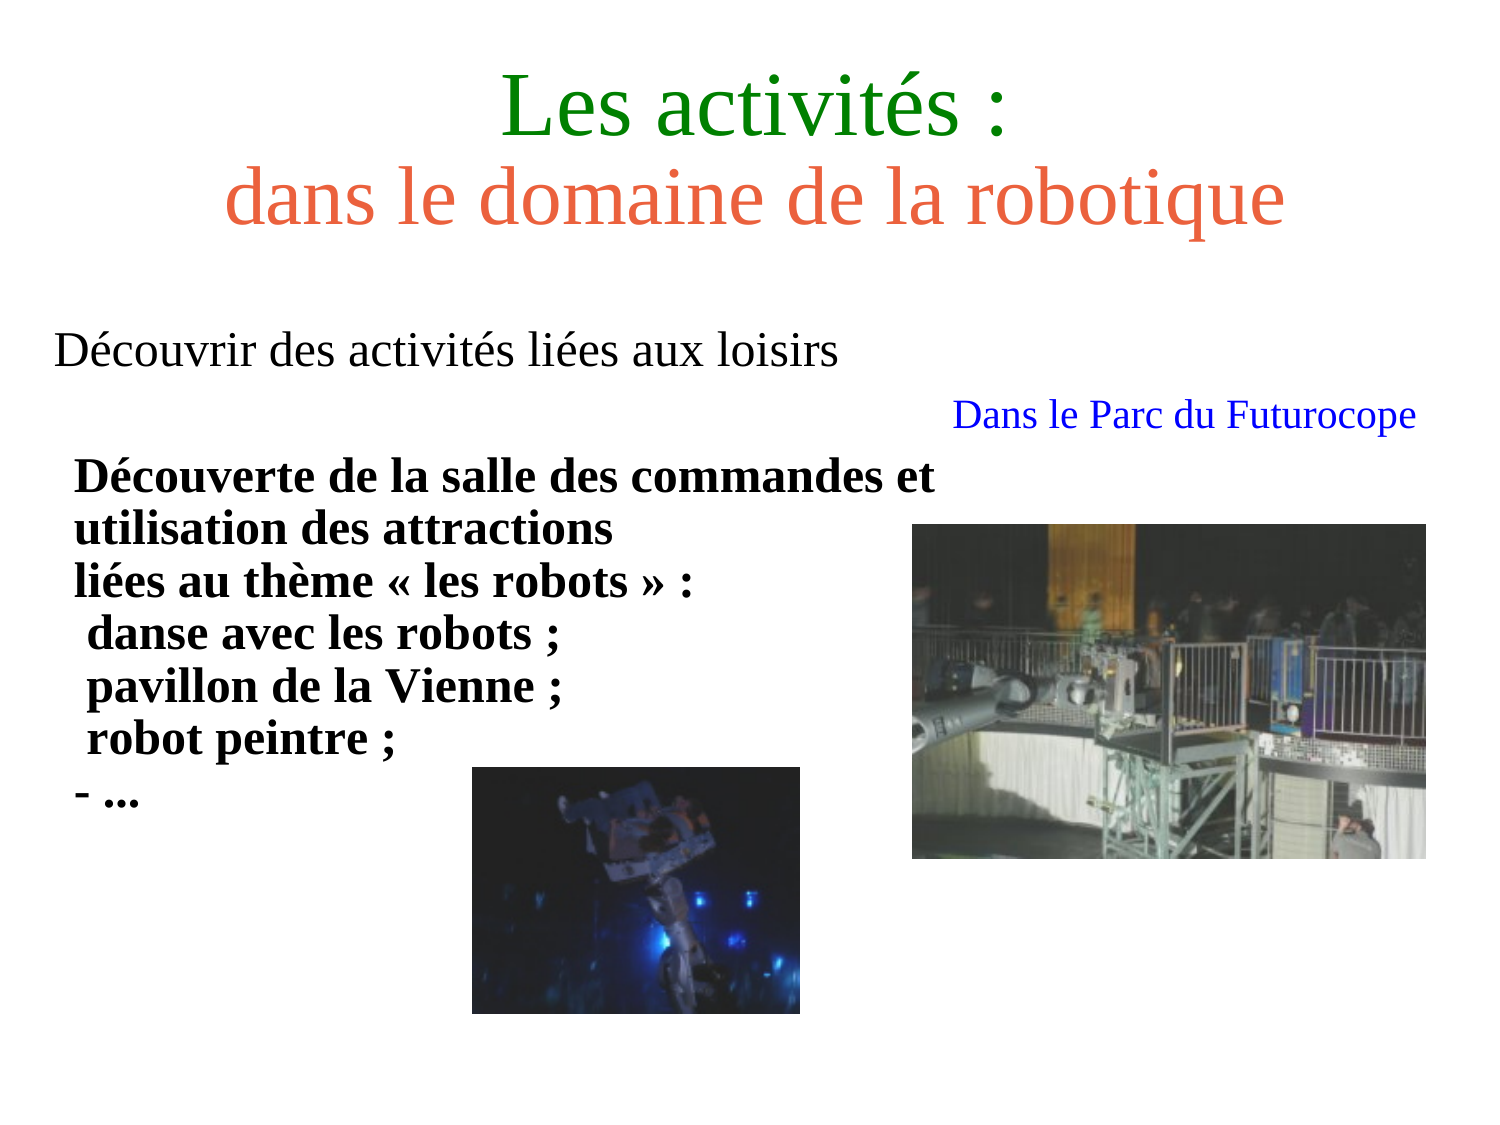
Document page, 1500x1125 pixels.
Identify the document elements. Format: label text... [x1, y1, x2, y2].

text_box Découverte de la salle des commandes et utilisation des attractions liées au thème « les robots » : danse avec les robots ; pavillon de la Vienne ; robot peintre ; - ... [59, 442, 1270, 878]
list Découvrir des activités liées aux loisirs Dans le Parc du Futurocope [53, 324, 1418, 446]
picture [912, 524, 1426, 859]
title Les activités : dans le domaine de la robotique [118, 50, 1394, 250]
picture [472, 767, 800, 1014]
